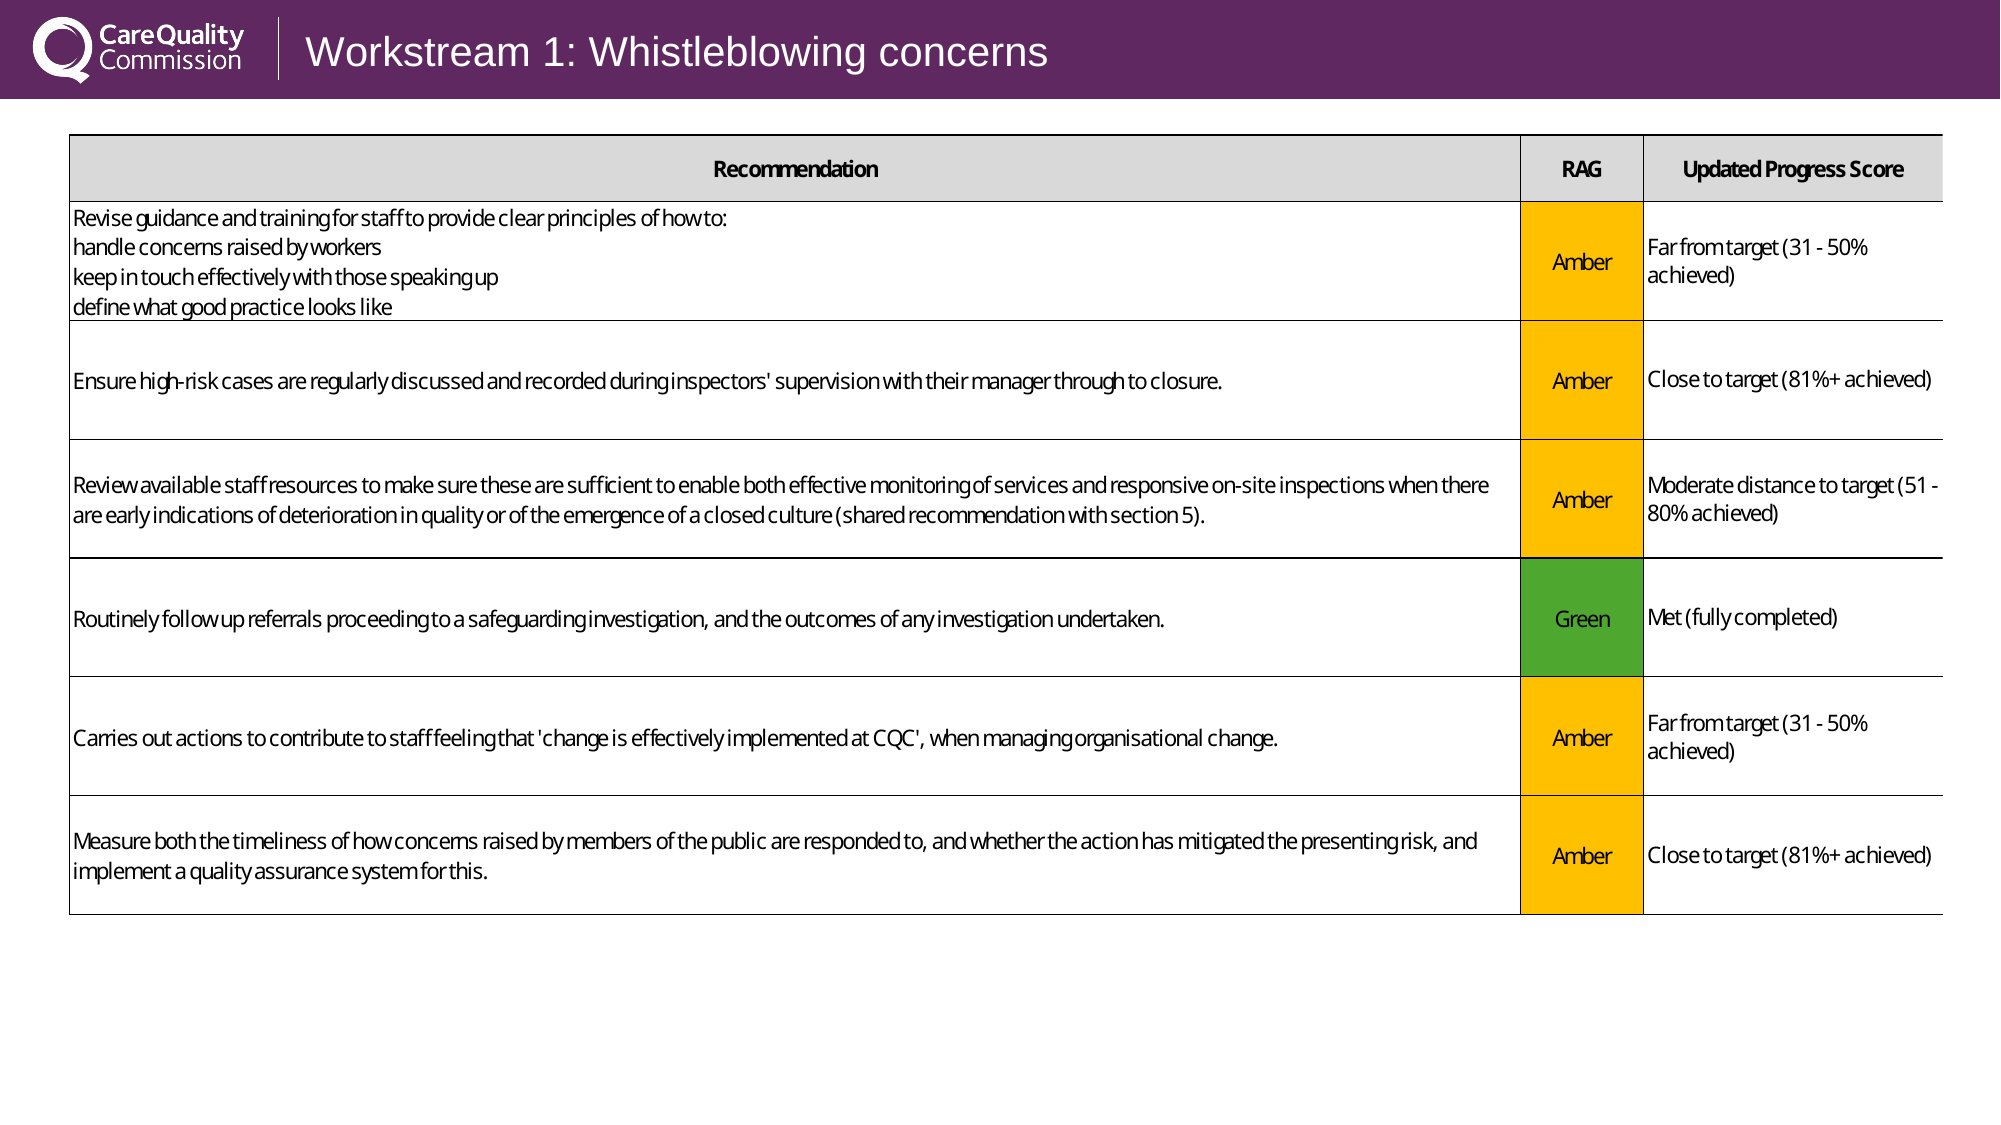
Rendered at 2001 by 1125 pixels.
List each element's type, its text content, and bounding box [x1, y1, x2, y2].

picture [32, 16, 245, 84]
text_box Workstream 1: Whistleblowing concerns [290, 16, 1336, 83]
picture [68, 134, 1944, 916]
text_box [0, 0, 2000, 99]
